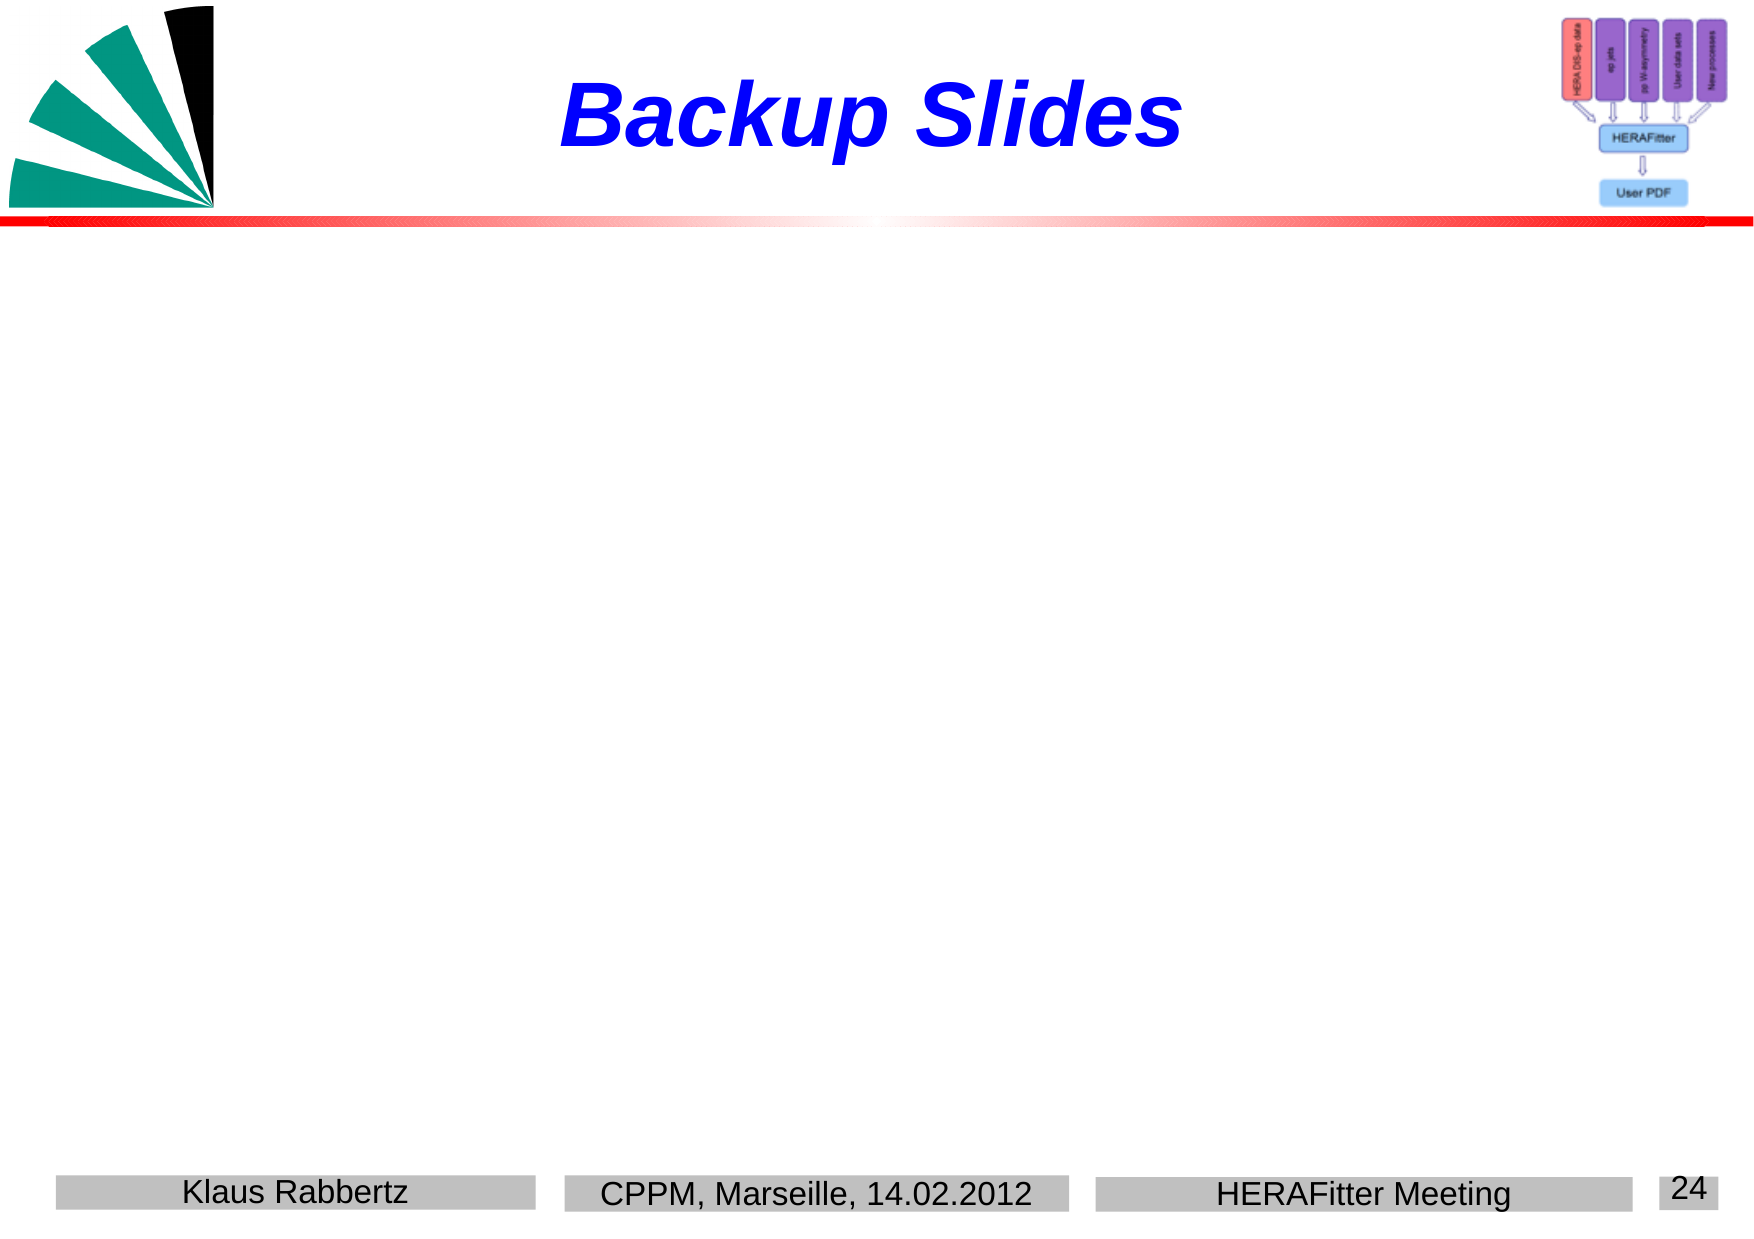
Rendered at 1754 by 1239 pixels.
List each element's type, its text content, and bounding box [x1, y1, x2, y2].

picture [9, 6, 214, 210]
title Backup Slides [220, 16, 1525, 213]
picture [1552, 15, 1736, 211]
